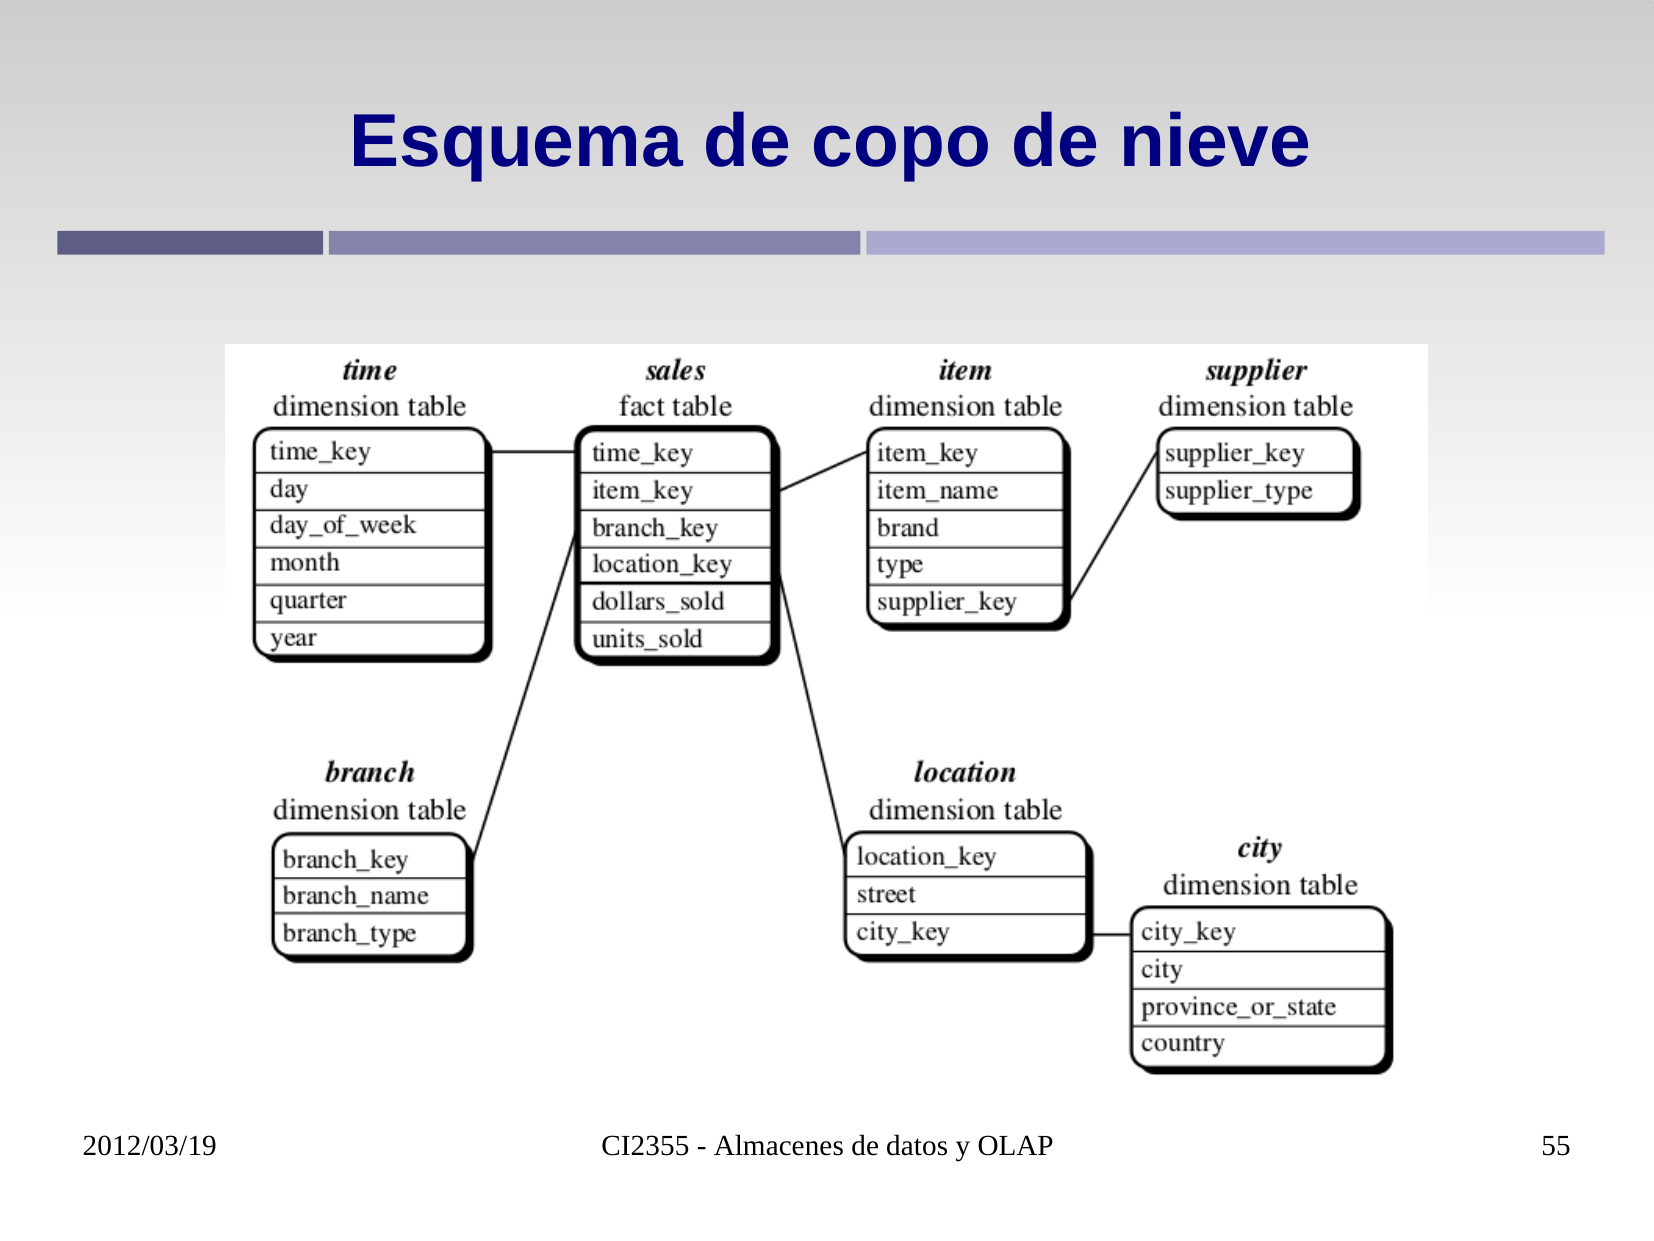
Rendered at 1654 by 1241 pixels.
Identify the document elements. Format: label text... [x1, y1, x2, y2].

title Esquema de copo de nieve [86, 55, 1576, 226]
picture [225, 344, 1428, 1095]
